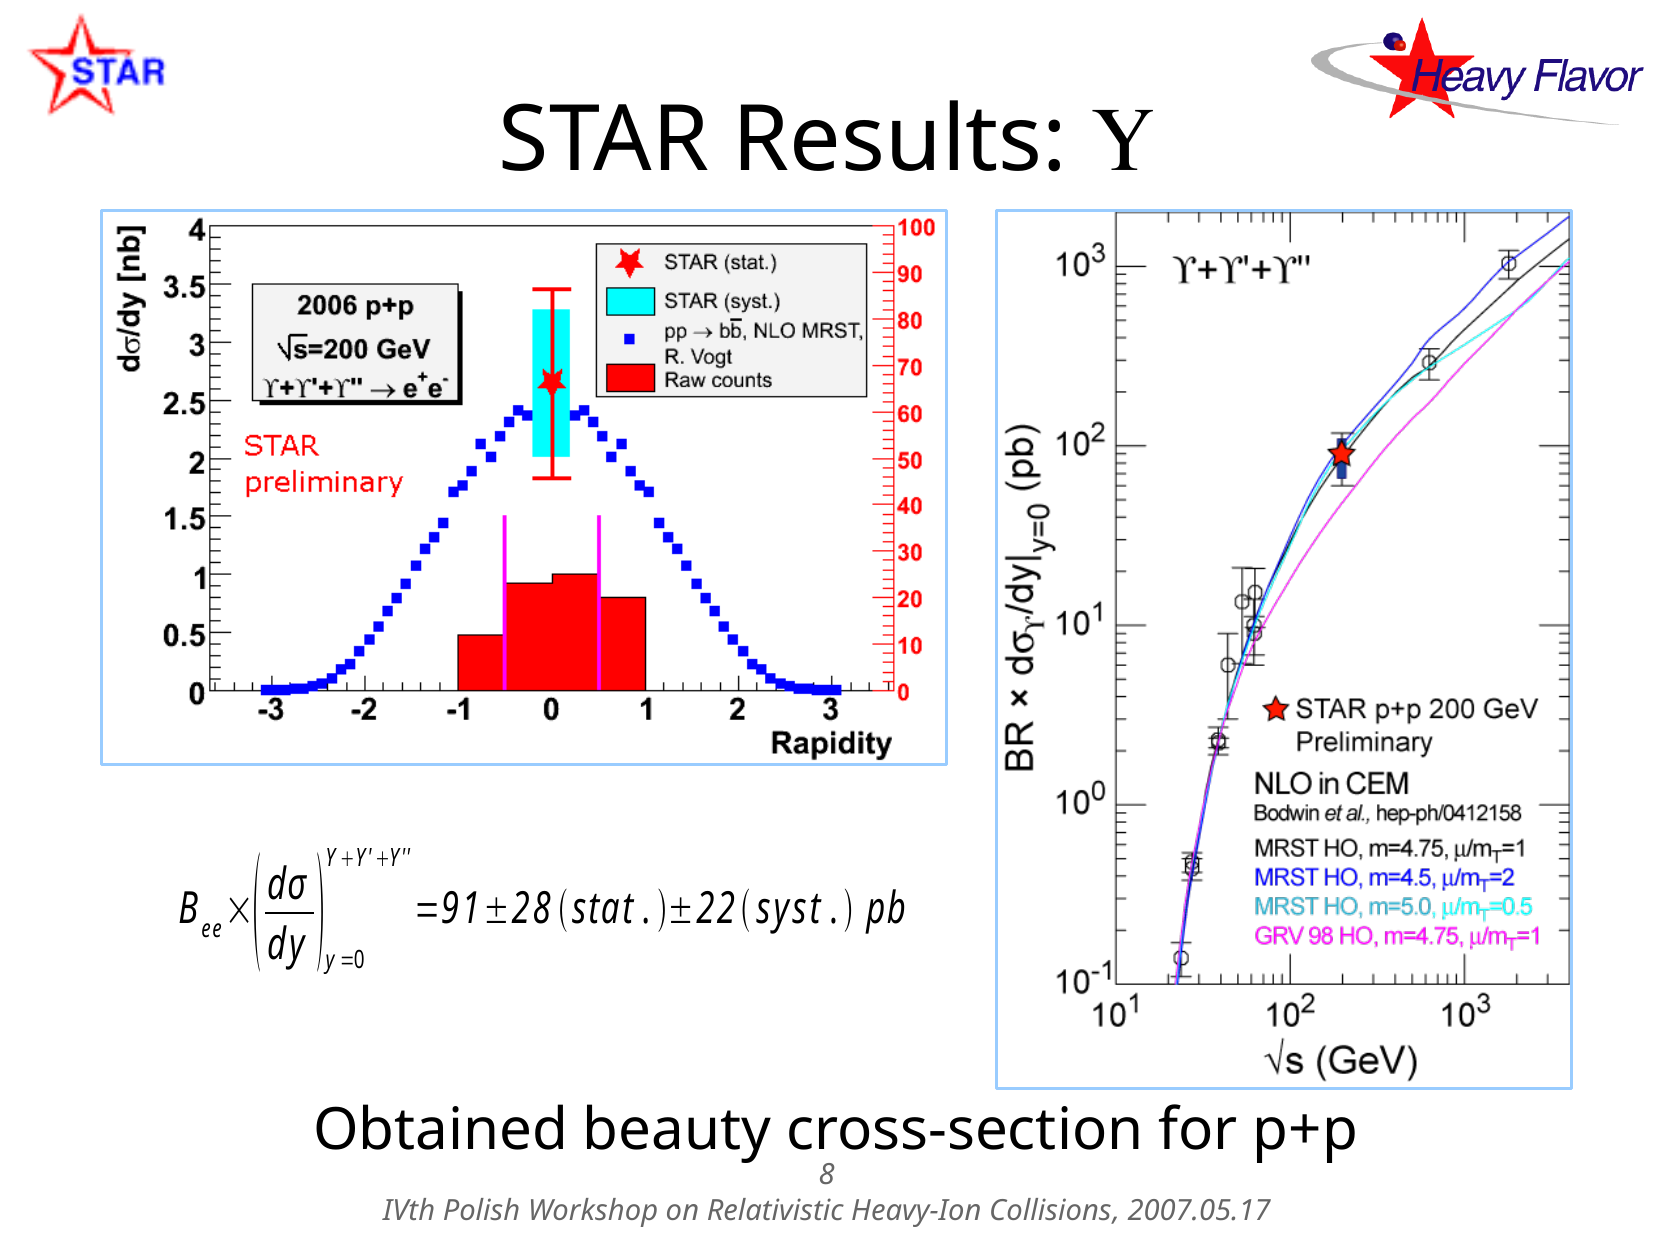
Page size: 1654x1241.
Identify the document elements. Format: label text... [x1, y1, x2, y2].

picture [998, 211, 1571, 1087]
picture [5, 0, 195, 142]
picture [102, 211, 945, 764]
chart [171, 840, 917, 975]
picture [1311, 17, 1651, 125]
list Obtained beauty cross-section for p+p [82, 1087, 1571, 1159]
title STAR Results: U [82, 39, 1571, 232]
